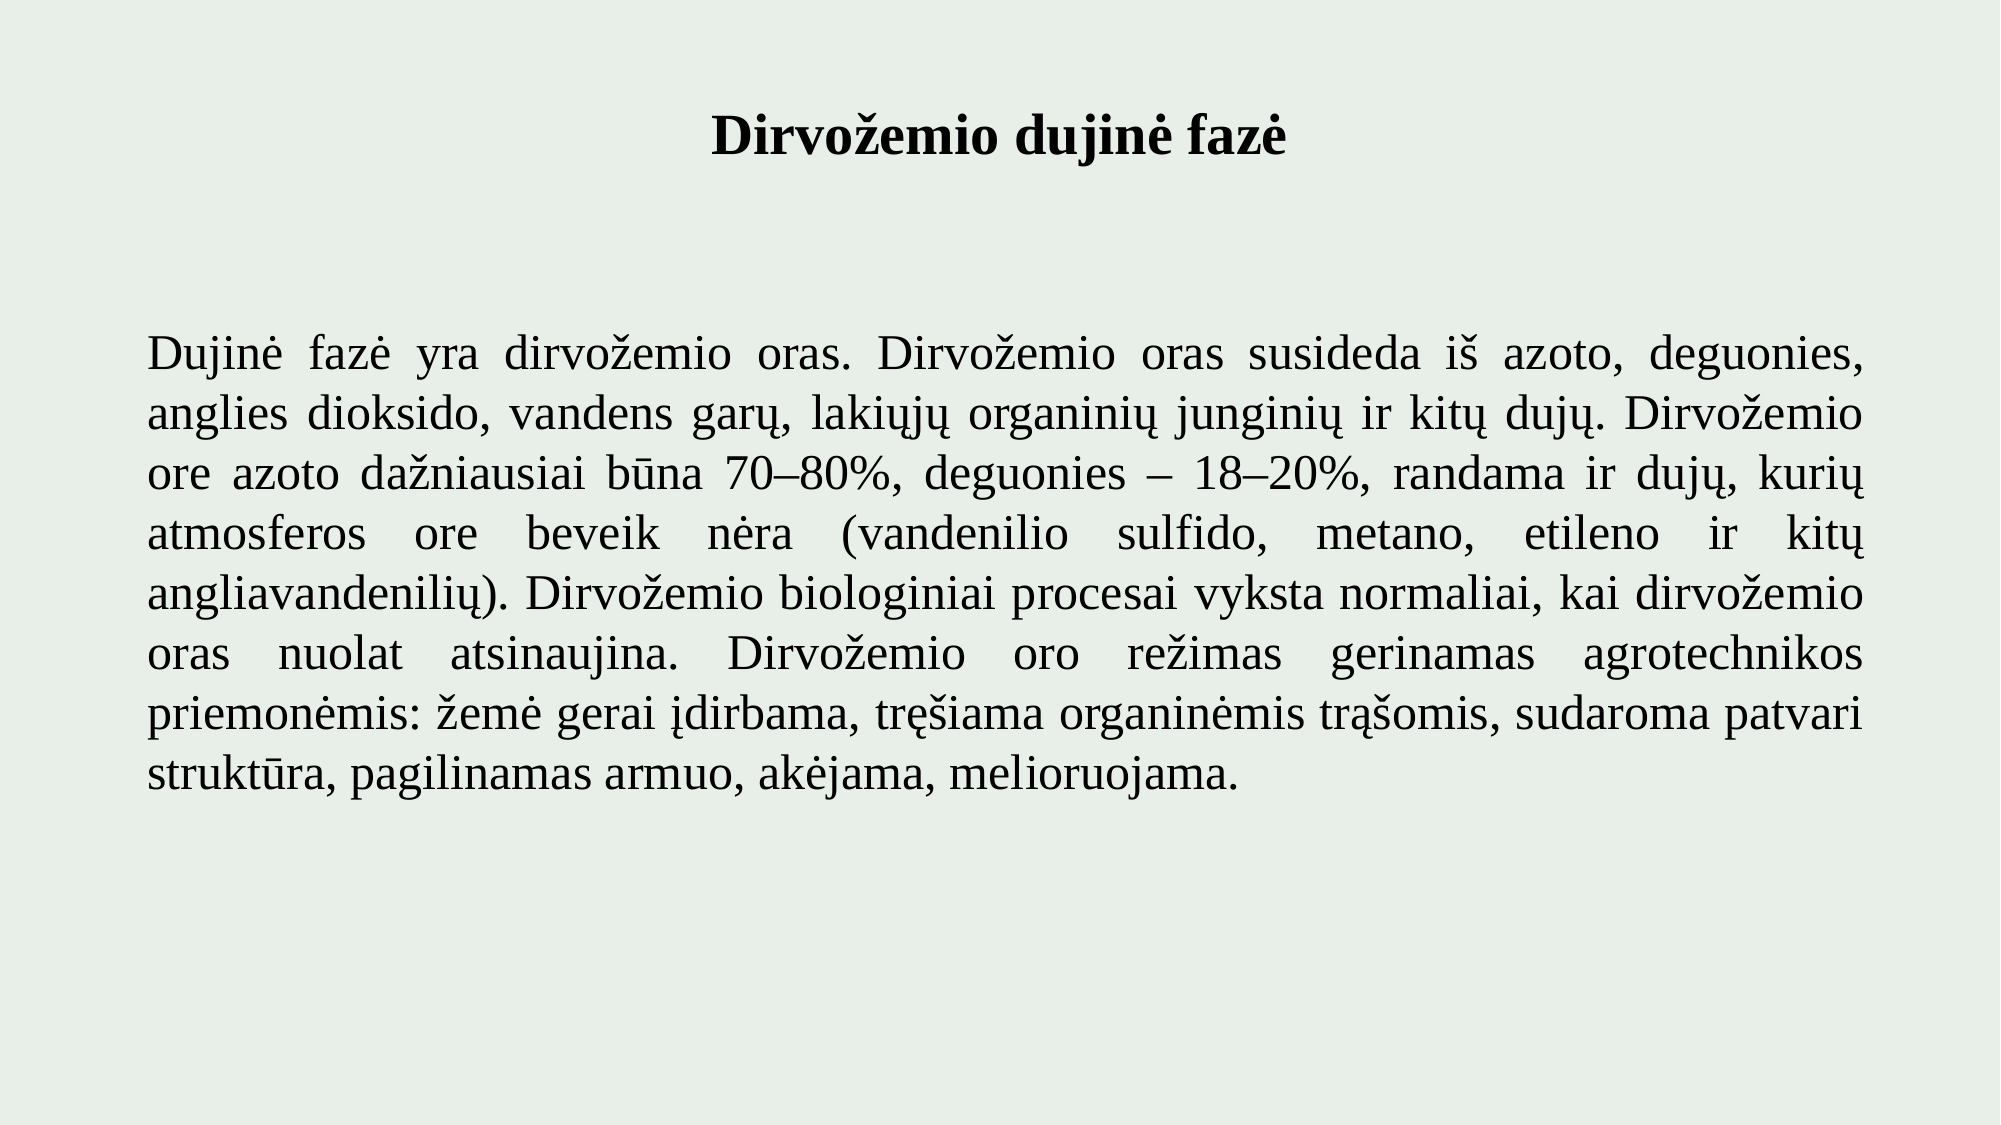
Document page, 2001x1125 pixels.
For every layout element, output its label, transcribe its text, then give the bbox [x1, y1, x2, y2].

text_box Dujinė fazė yra dirvožemio oras. Dirvožemio oras susideda iš azoto, deguonies, anglies dioksido, vandens garų, lakiųjų organinių junginių ir kitų dujų. Dirvožemio ore azoto dažniausiai būna 70–80%, deguonies – 18–20%, randama ir dujų, kurių atmosferos ore beveik nėra (vandenilio sulfido, metano, etileno ir kitų angliavandenilių). Dirvožemio biologiniai procesai vyksta normaliai, kai dirvožemio oras nuolat atsinaujina. Dirvožemio oro režimas gerinamas agrotechnikos priemonėmis: žemė gerai įdirbama, tręšiama organinėmis trąšomis, sudaroma patvari struktūra, pagilinamas armuo, akėjama, melioruojama. [132, 312, 1901, 813]
text_box Dirvožemio dujinė fazė [500, 88, 1500, 175]
